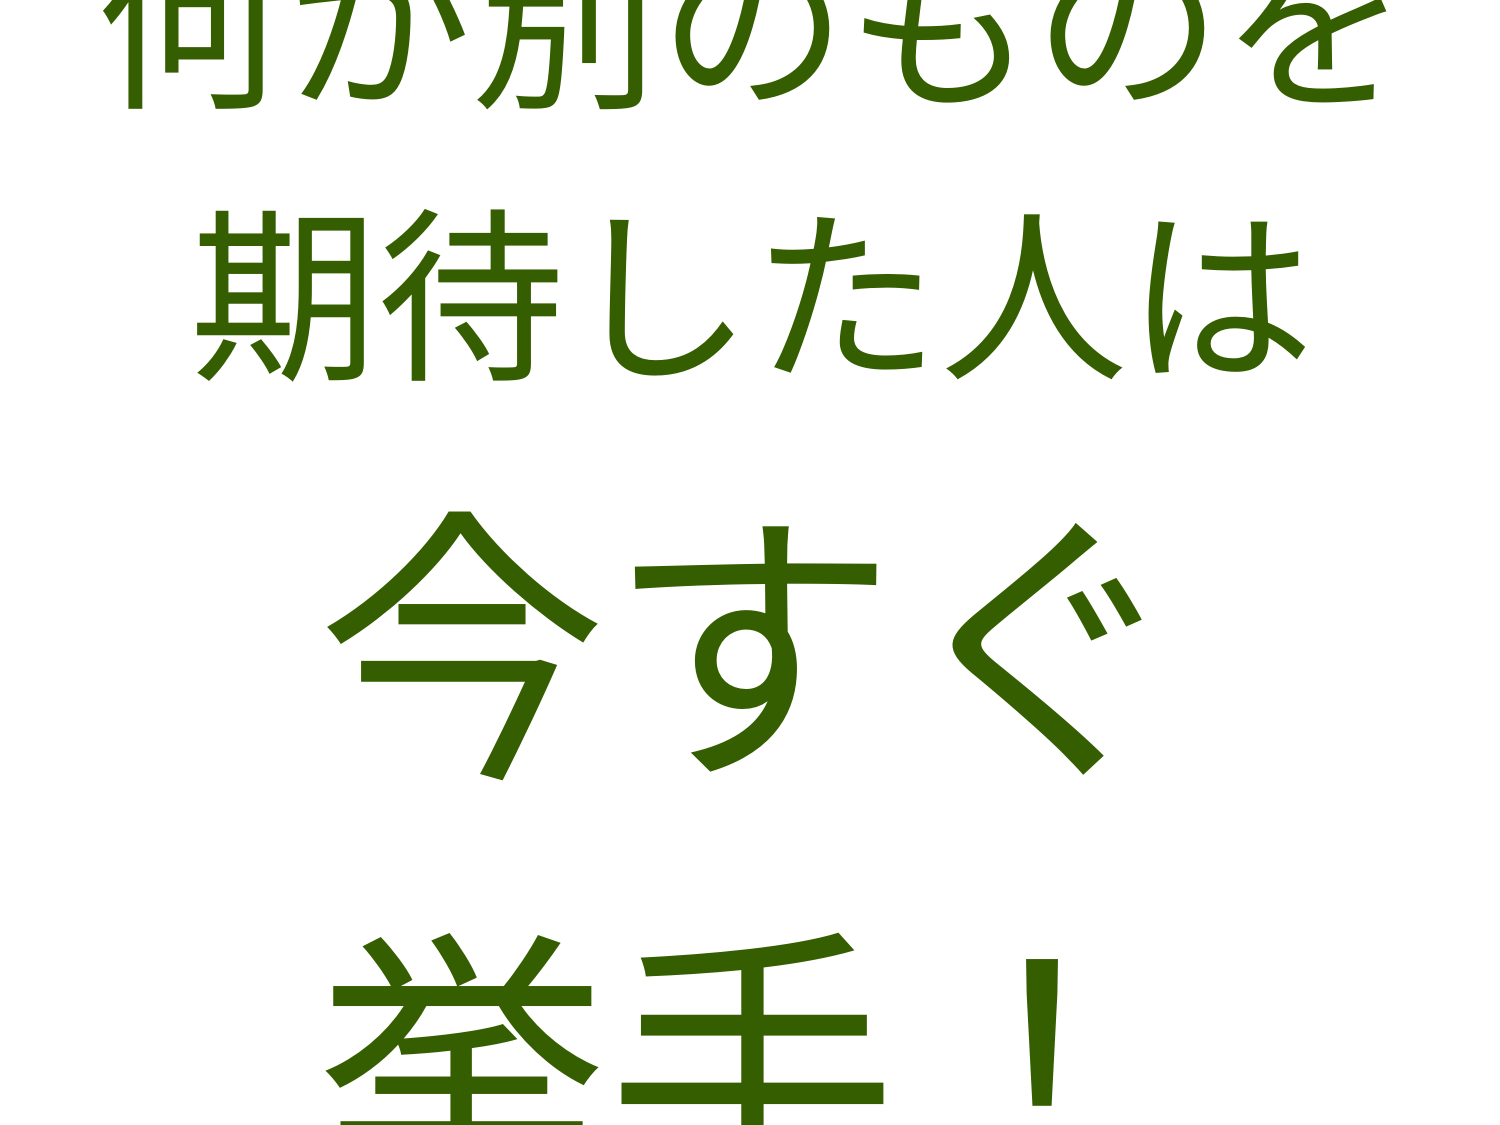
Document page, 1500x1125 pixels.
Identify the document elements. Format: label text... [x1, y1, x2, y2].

title 何か別のものを 期待した人は 今すぐ 挙手！ [59, 44, 1447, 1093]
